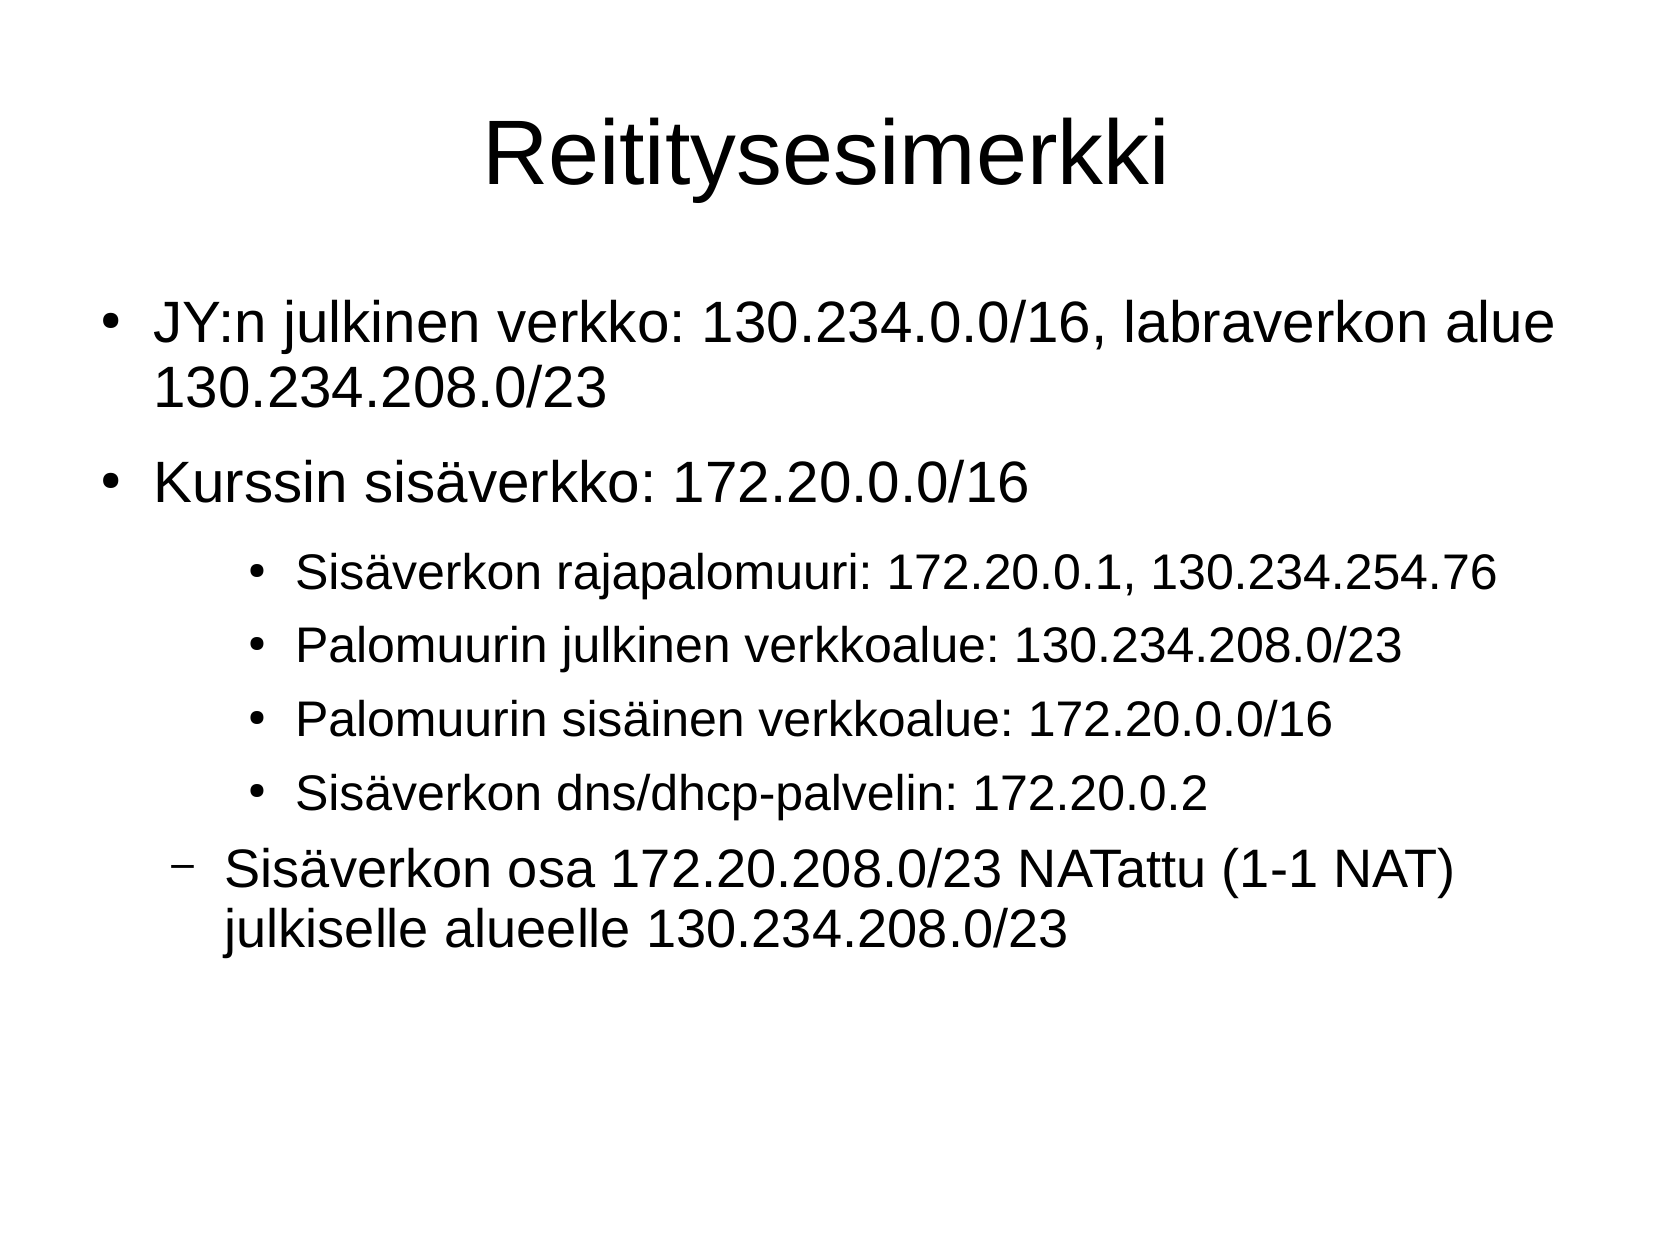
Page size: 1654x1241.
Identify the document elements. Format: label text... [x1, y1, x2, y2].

title Reititysesimerkki [82, 49, 1571, 257]
list JY:n julkinen verkko: 130.234.0.0/16, labraverkon alue 130.234.208.0/23 Kurssin sisäverkko: 172.20.0.0/16 Sisäverkon rajapalomuuri: 172.20.0.1, 130.234.254.76 Palomuurin julkinen verkkoalue: 130.234.208.0/23 Palomuurin sisäinen verkkoalue: 172.20.0.0/16 Sisäverkon dns/dhcp-palvelin: 172.20.0.2 Sisäverkon osa 172.20.208.0/23 NATattu (1-1 NAT) julkiselle alueelle 130.234.208.0/23 [82, 290, 1571, 1010]
